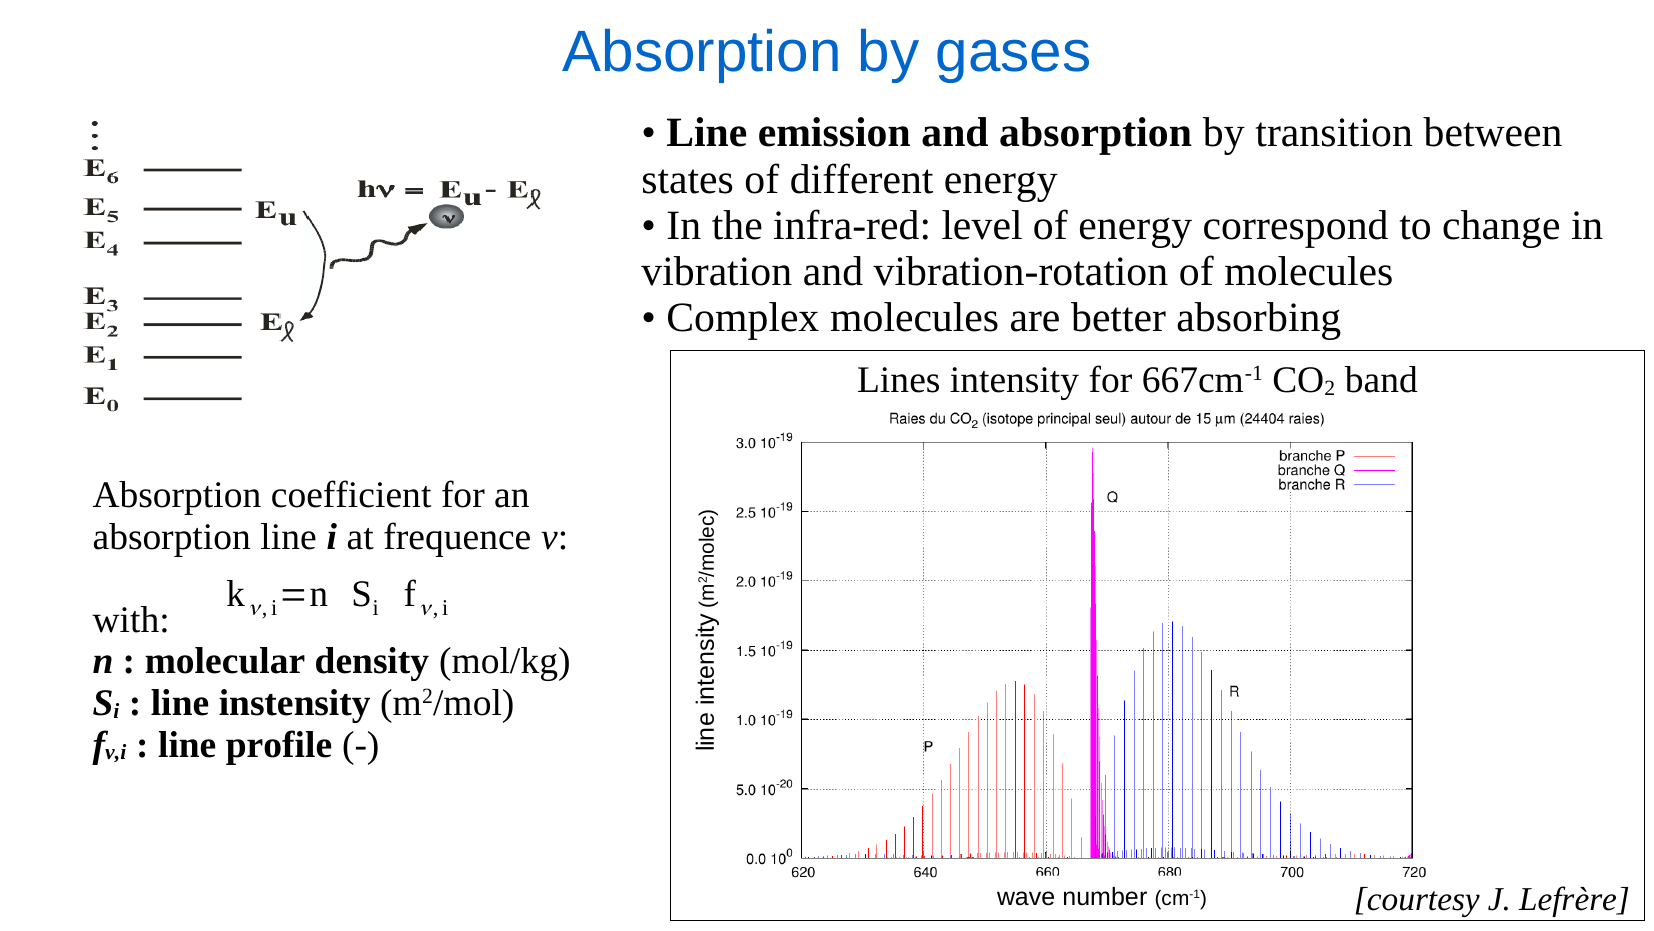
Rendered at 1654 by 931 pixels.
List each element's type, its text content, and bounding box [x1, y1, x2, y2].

text_box line intensity (m2/molec) [683, 471, 727, 790]
picture [700, 401, 1434, 906]
picture [56, 113, 561, 413]
text_box Absorption by gases [47, 11, 1608, 104]
text_box Absorption coefficient for an absorption line i at frequence ν: with: n : molecular density (mol/kg) Si : line instensity (m2/mol) fν,i : line profile (-) [77, 467, 618, 773]
text_box wave number (cm-1) [943, 875, 1261, 919]
text_box [courtesy J. Lefrère] [1287, 873, 1646, 926]
text_box Lines intensity for 667cm-1 CO2 band [765, 352, 1510, 409]
text_box Line emission and absorption by transition between states of different energy In the infra-red: level of energy correspond to change in vibration and vibration-rotation of molecules Complex molecules are better absorbing [626, 102, 1631, 349]
chart [225, 573, 449, 621]
